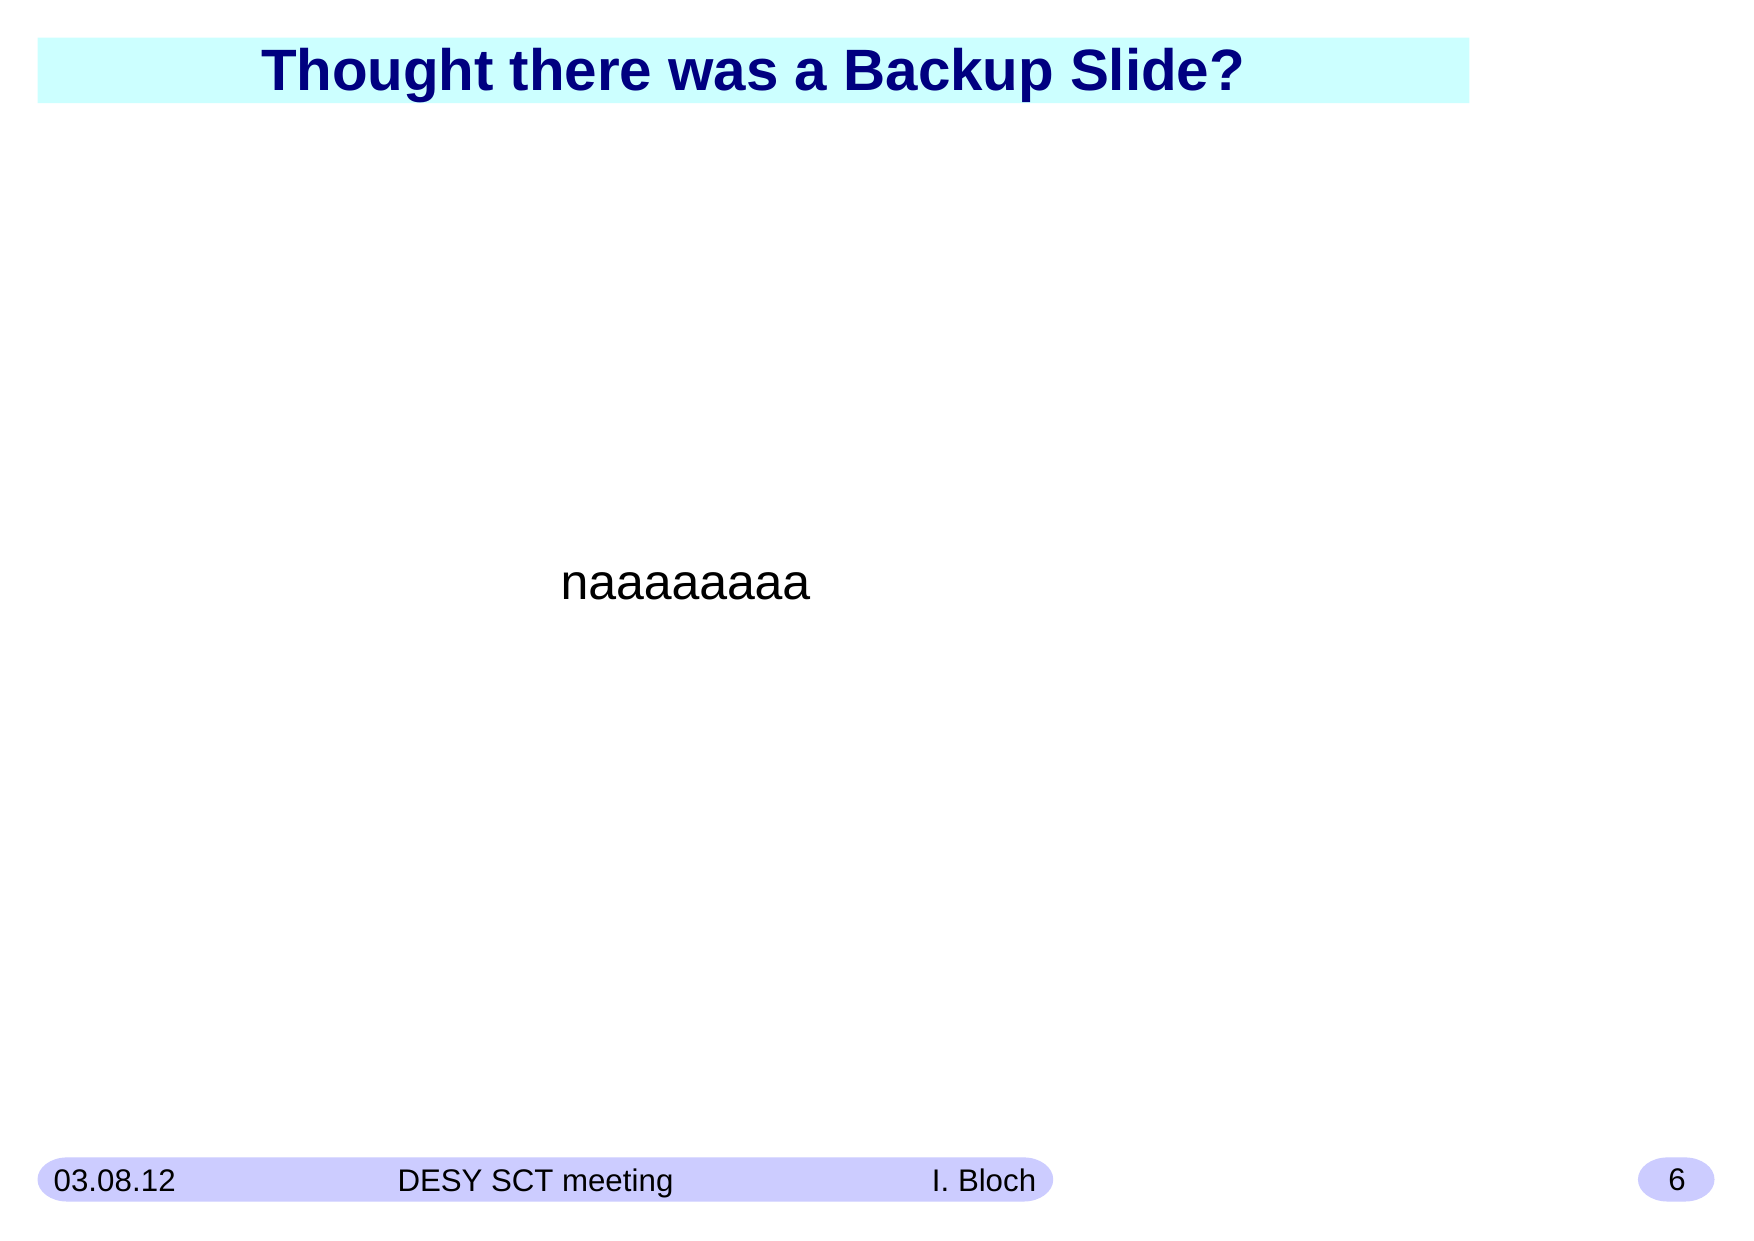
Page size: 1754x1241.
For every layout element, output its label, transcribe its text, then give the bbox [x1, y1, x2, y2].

text_box Thought there was a Backup Slide? [37, 37, 1470, 104]
text_box naaaaaaaa [560, 553, 1115, 610]
